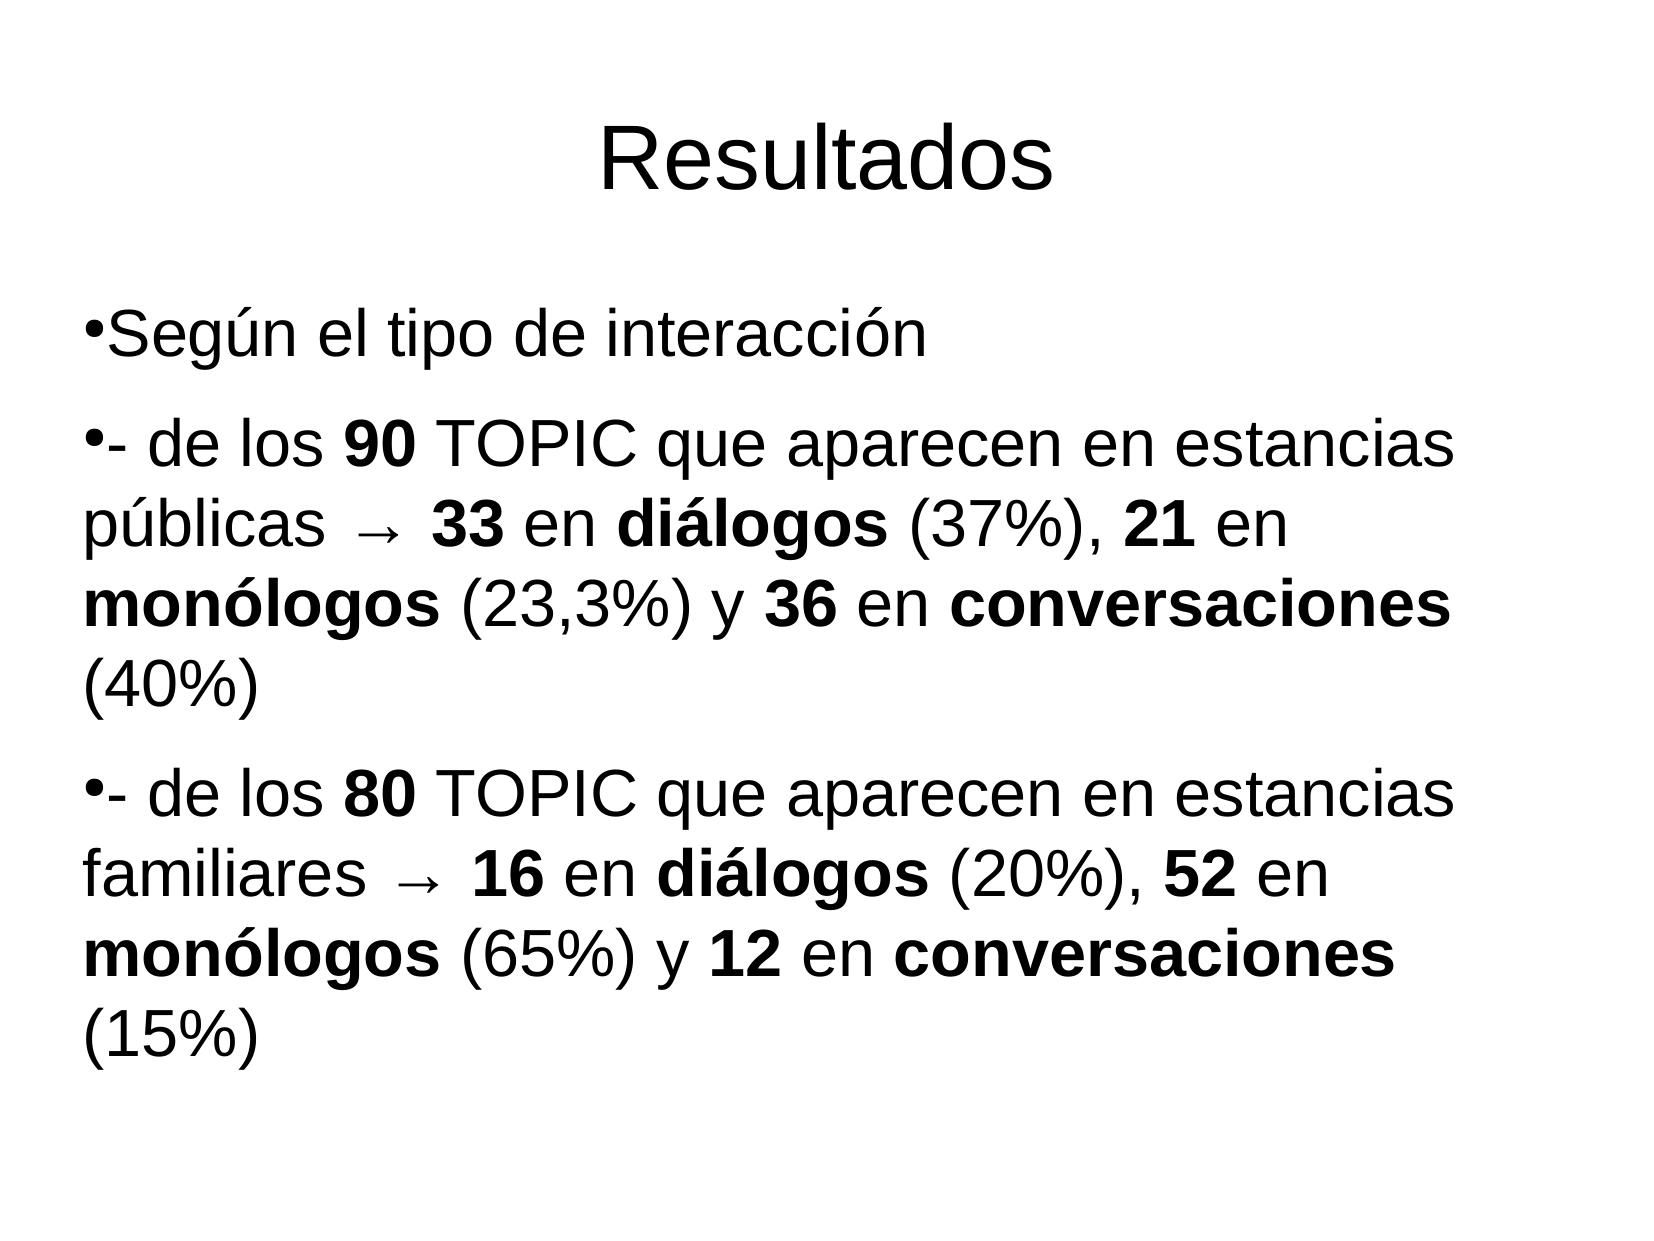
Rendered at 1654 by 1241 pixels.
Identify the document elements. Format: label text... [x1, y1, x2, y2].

list Según el tipo de interacción - de los 90 TOPIC que aparecen en estancias públicas → 33 en diálogos (37%), 21 en monólogos (23,3%) y 36 en conversaciones (40%) - de los 80 TOPIC que aparecen en estancias familiares → 16 en diálogos (20%), 52 en monólogos (65%) y 12 en conversaciones (15%) [82, 290, 1571, 1109]
title Resultados [82, 49, 1571, 257]
